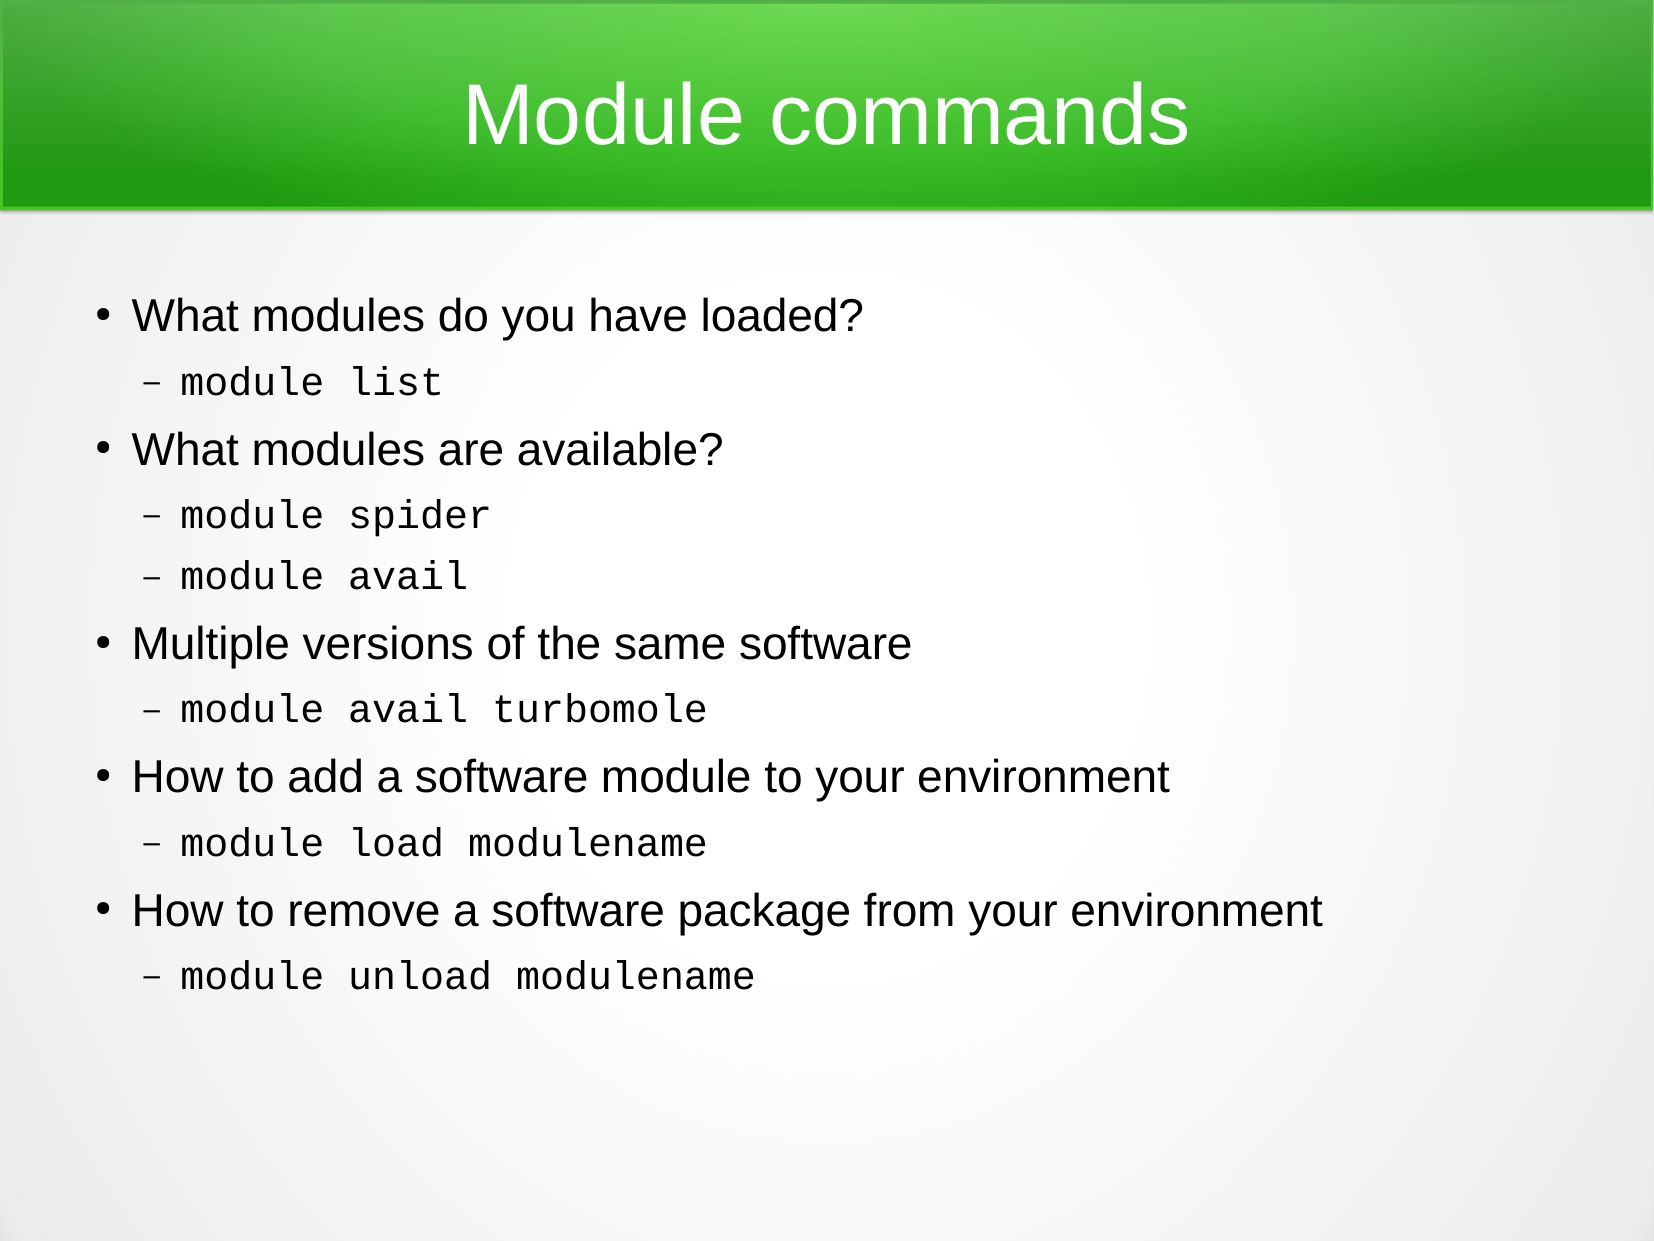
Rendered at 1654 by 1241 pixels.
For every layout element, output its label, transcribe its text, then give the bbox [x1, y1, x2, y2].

list What modules do you have loaded? module list What modules are available? module spider module avail Multiple versions of the same software module avail turbomole How to add a software module to your environment module load modulename How to remove a software package from your environment module unload modulename [82, 290, 1538, 1010]
title Module commands [82, 49, 1571, 179]
